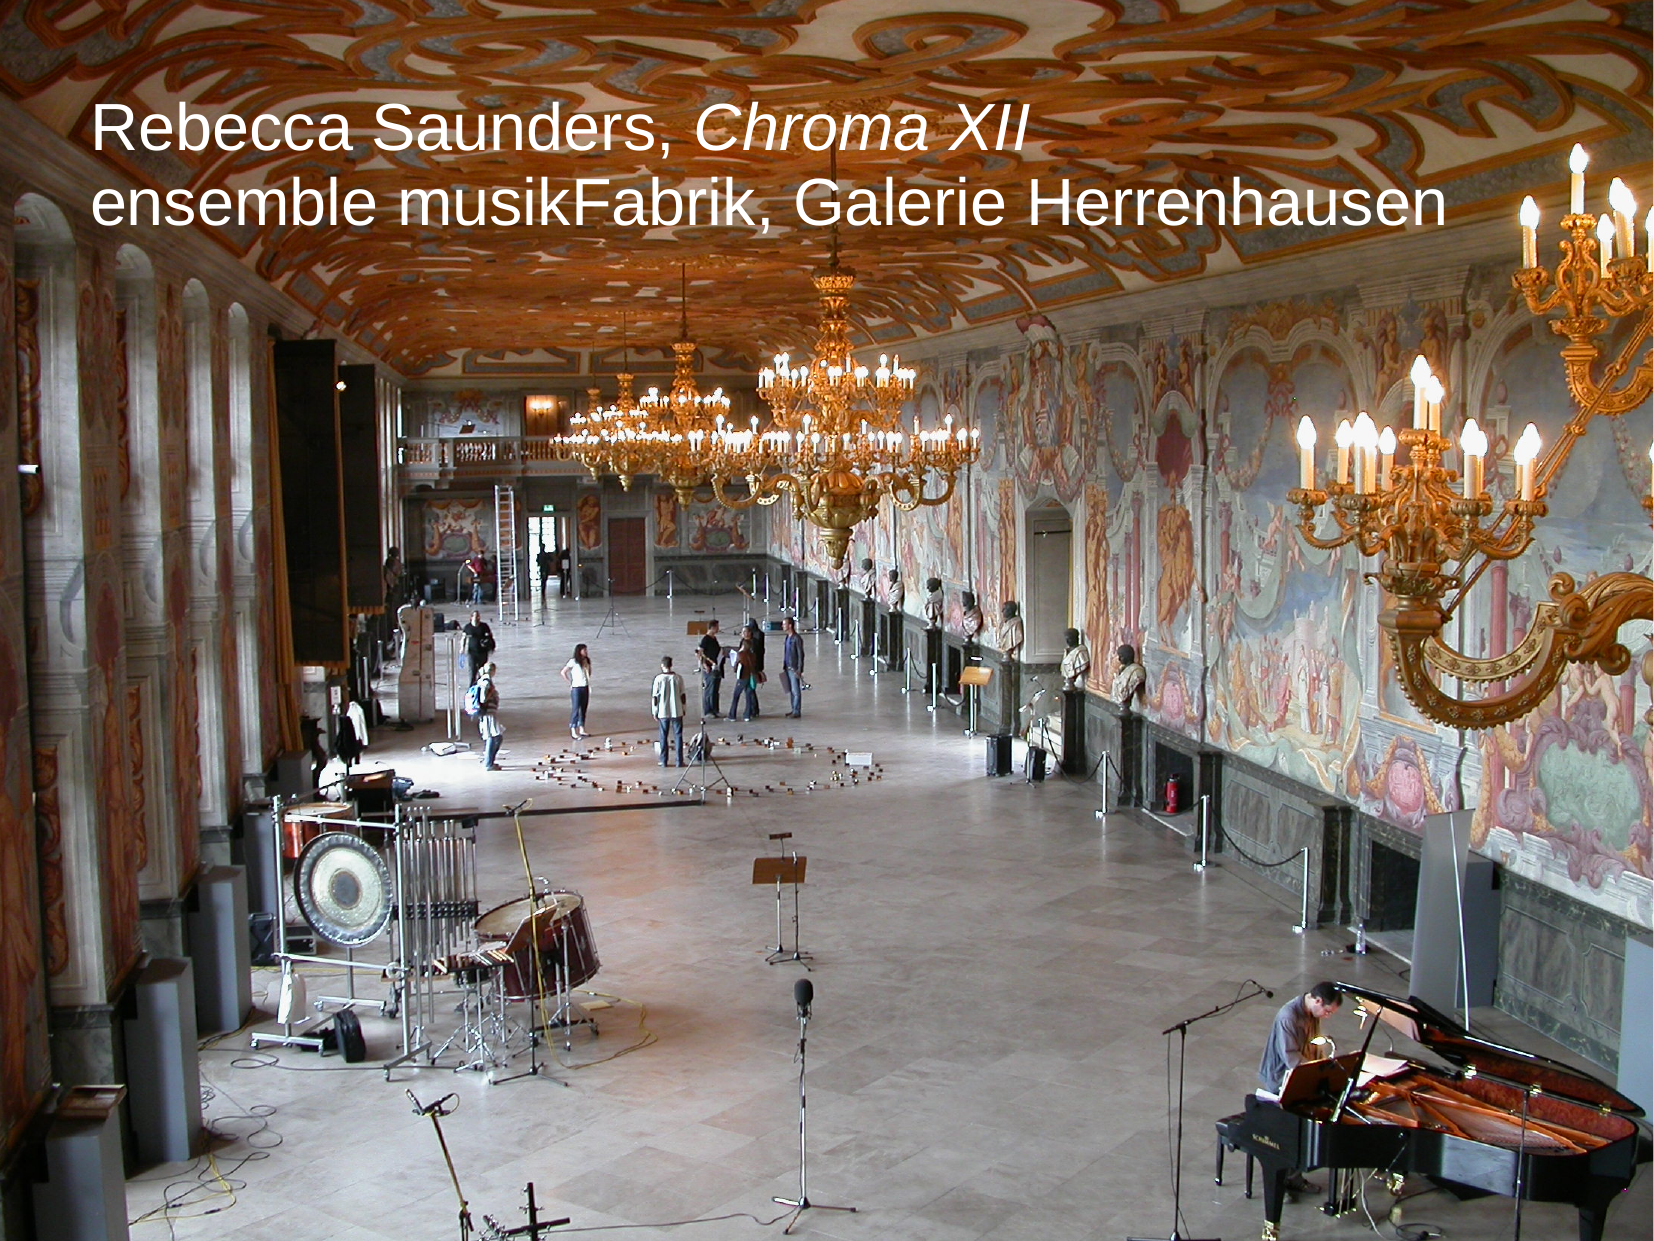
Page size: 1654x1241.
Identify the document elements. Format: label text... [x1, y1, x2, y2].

picture [0, 0, 1654, 1241]
text_box Rebecca Saunders, Chroma XII ensemble musikFabrik, Galerie Herrenhausen [90, 46, 1579, 360]
